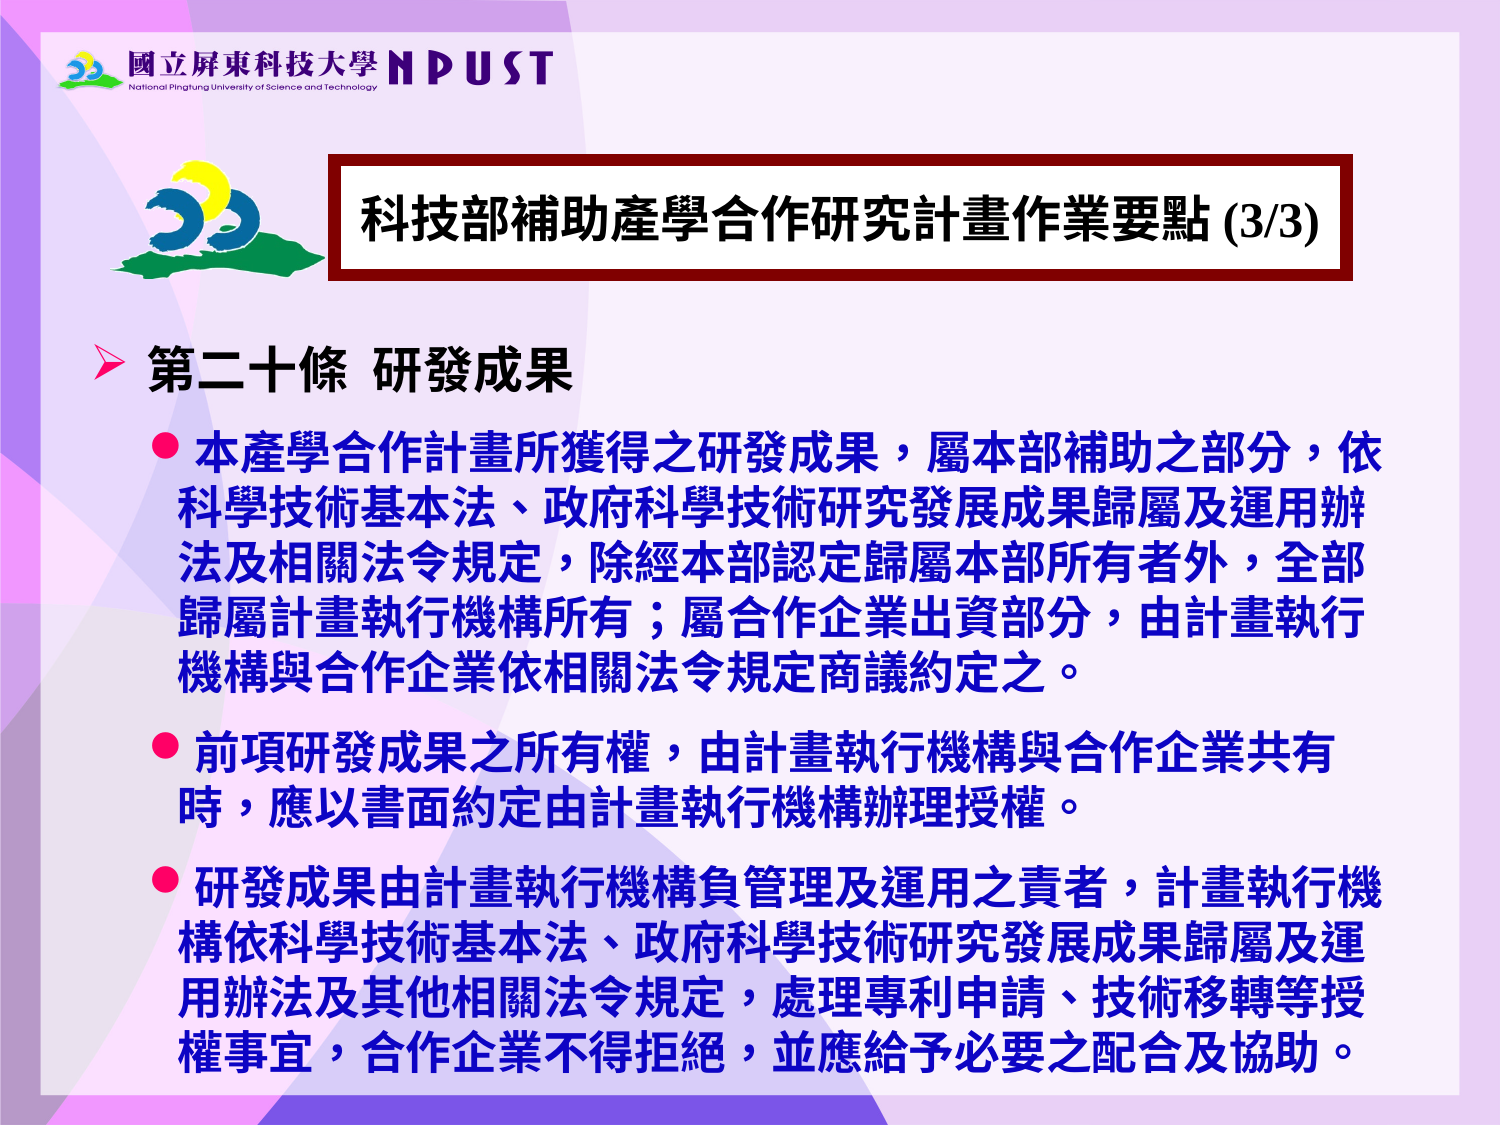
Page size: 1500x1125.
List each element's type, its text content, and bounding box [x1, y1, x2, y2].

list 第二十條 研發成果 本產學合作計畫所獲得之研發成果，屬本部補助之部分，依科學技術基本法、政府科學技術研究發展成果歸屬及運用辦法及相關法令規定，除經本部認定歸屬本部所有者外，全部歸屬計畫執行機構所有；屬合作企業出資部分，由計畫執行機構與合作企業依相關法令規定商議約定之。 前項研發成果之所有權，由計畫執行機構與合作企業共有時，應以書面約定由計畫執行機構辦理授權。 研發成果由計畫執行機構負管理及運用之責者，計畫執行機構依科學技術基本法、政府科學技術研究發展成果歸屬及運用辦法及其他相關法令規定，處理專利申請、技術移轉等授權事宜，合作企業不得拒絕，並應給予必要之配合及協助。 [75, 331, 1425, 1094]
title 科技部補助產學合作研究計畫作業要點(3/3) [334, 159, 1347, 275]
picture [0, 0, 1500, 1125]
